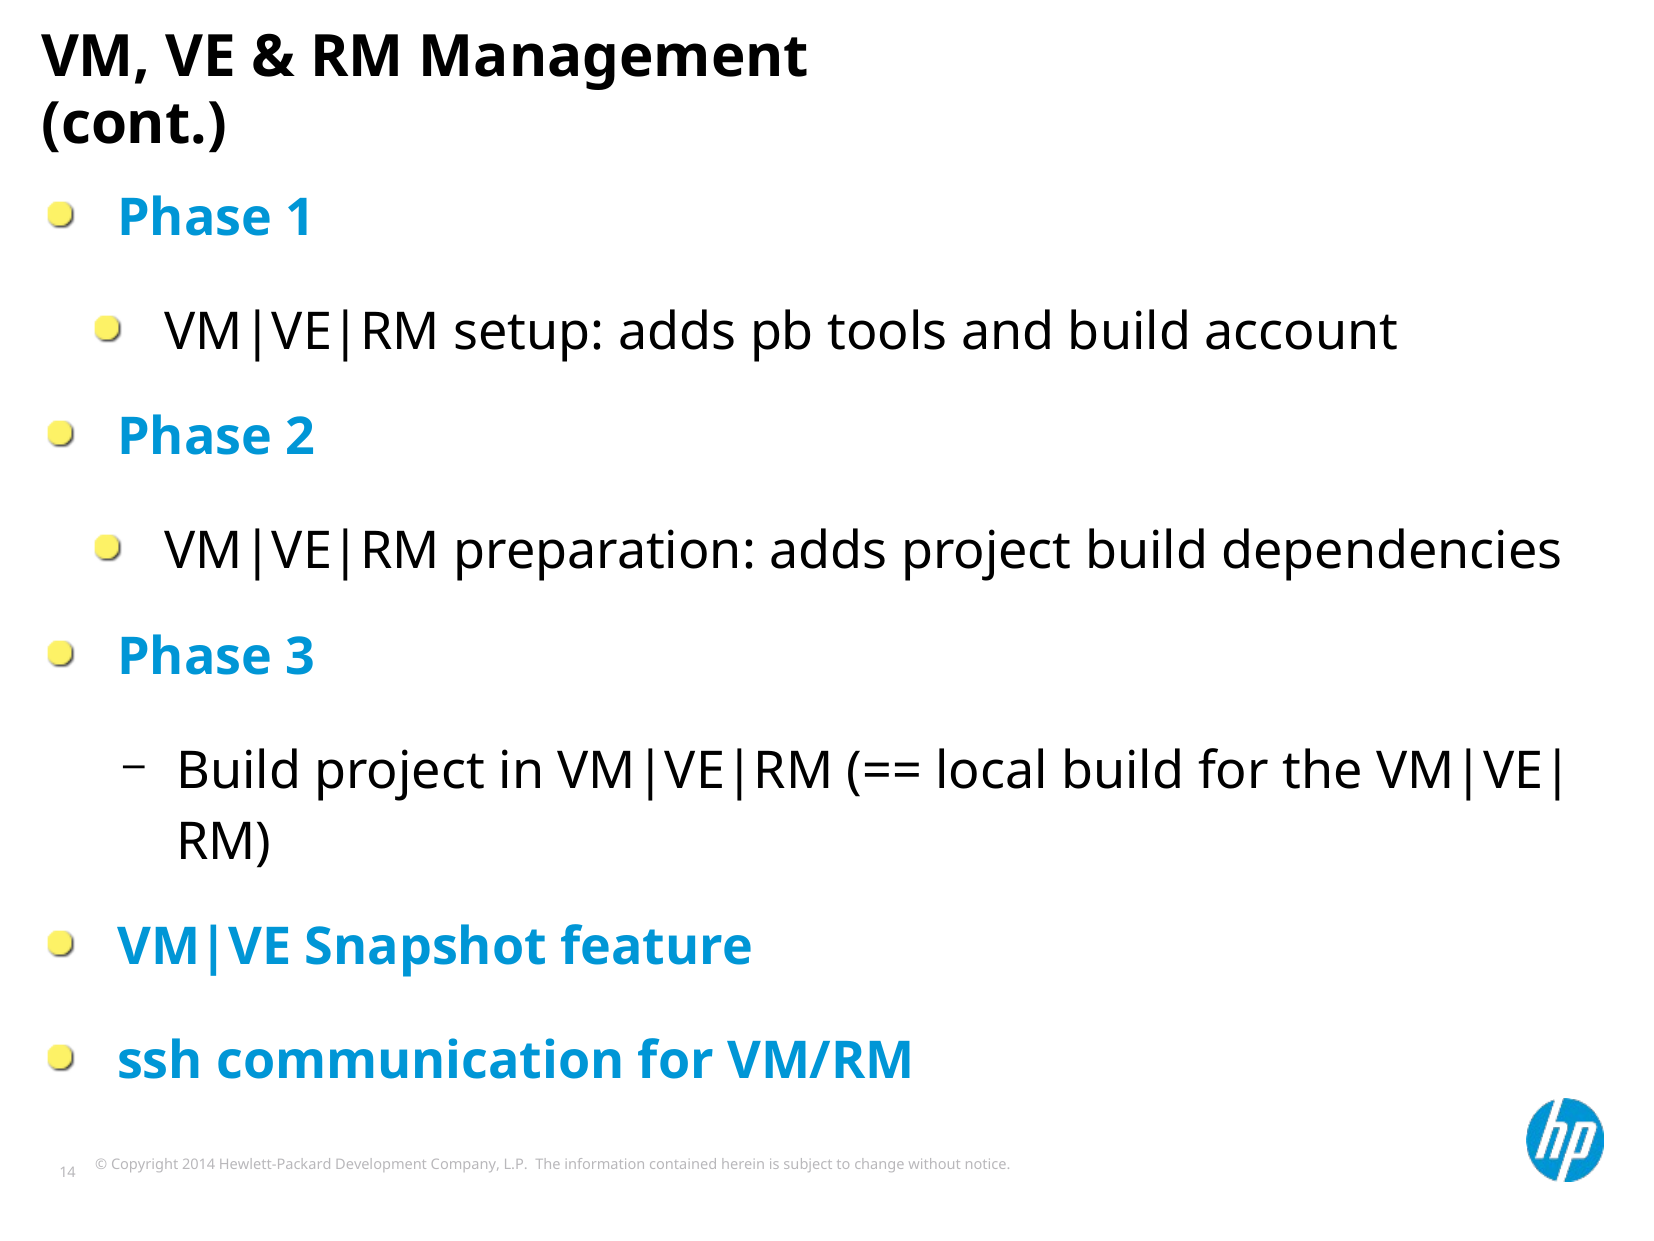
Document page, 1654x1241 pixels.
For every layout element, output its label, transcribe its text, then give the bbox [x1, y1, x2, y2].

picture [46, 1066, 77, 1074]
picture [1526, 1098, 1568, 1159]
list Phase 1 VM|VE|RM setup: adds pb tools and build account Phase 2 VM|VE|RM preparation: adds project build dependencies Phase 3 Build project in VM|VE|RM (== local build for the VM|VE|RM) VM|VE Snapshot feature ssh communication for VM/RM [34, 179, 1642, 1066]
picture [1526, 1122, 1597, 1182]
picture [1573, 1148, 1604, 1182]
picture [1568, 1098, 1604, 1132]
title VM, VE & RM Management (cont.) [41, 8, 955, 171]
